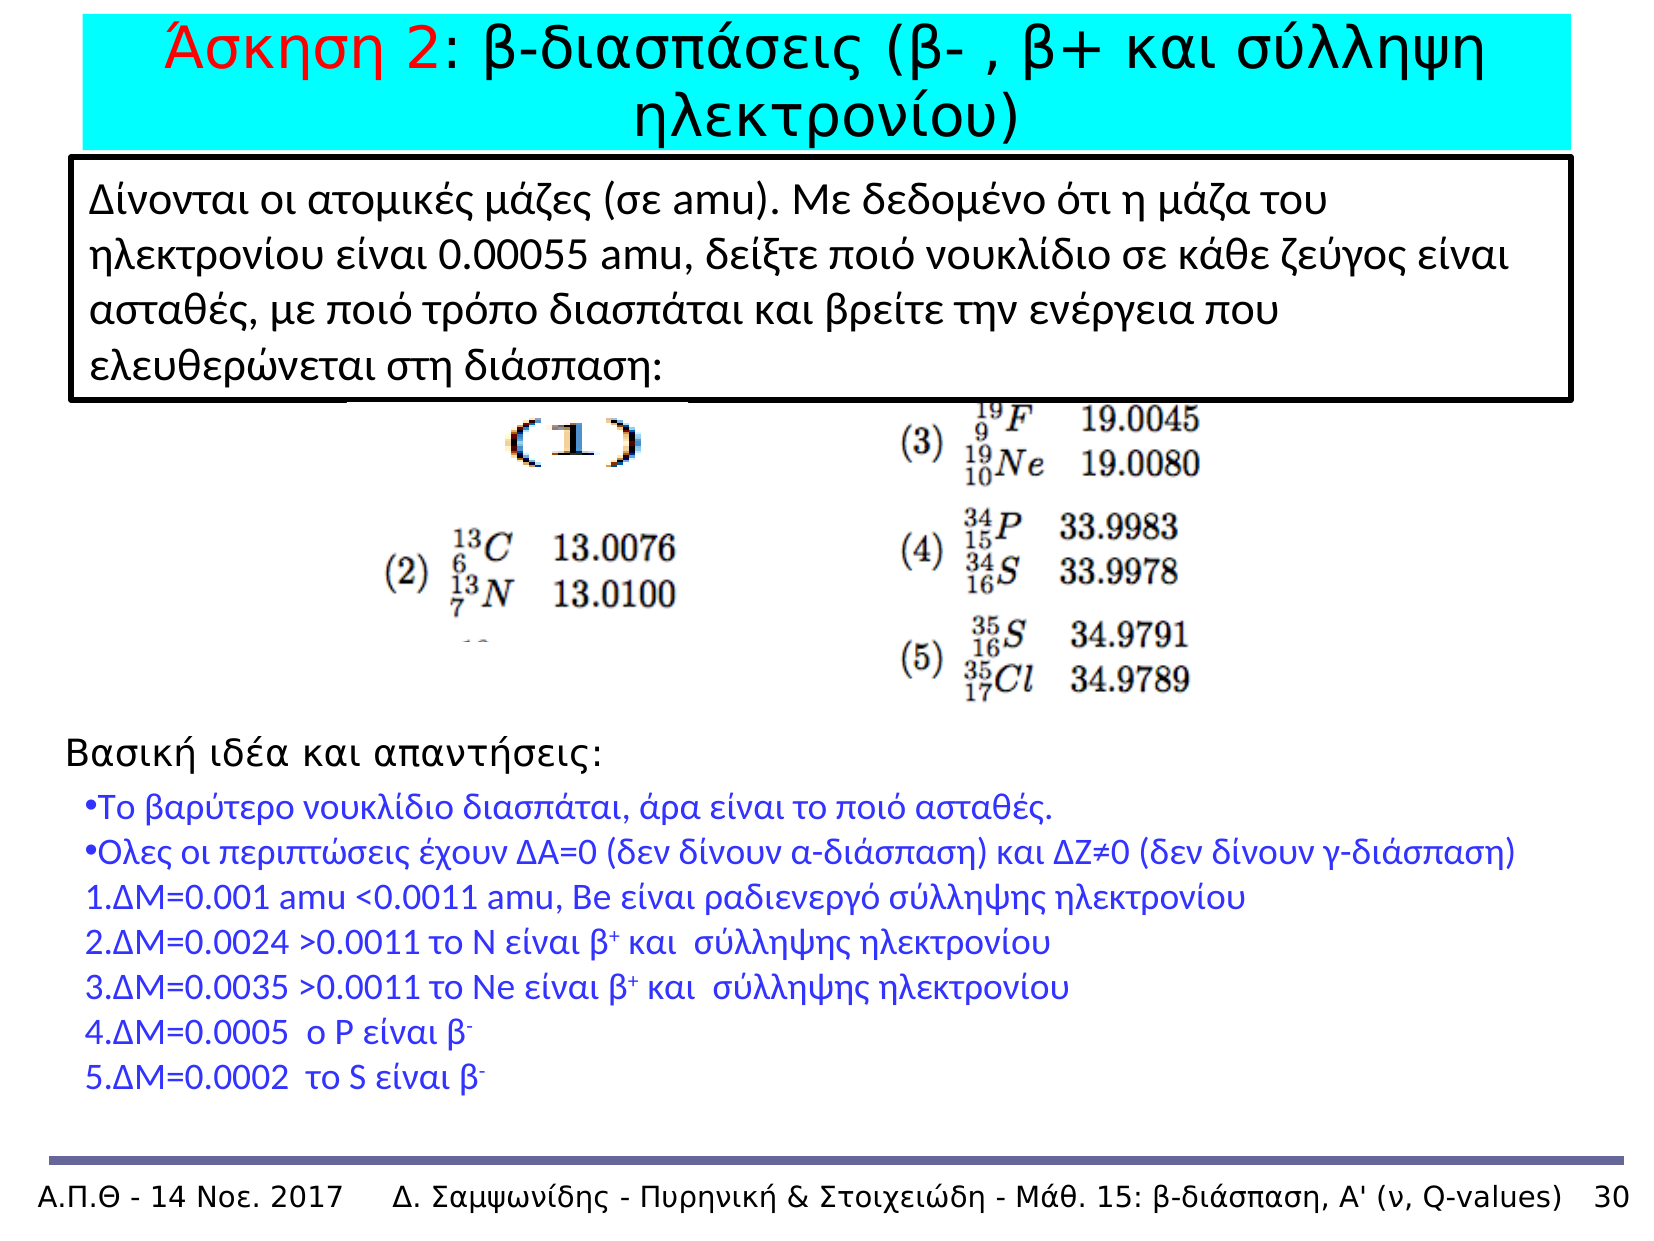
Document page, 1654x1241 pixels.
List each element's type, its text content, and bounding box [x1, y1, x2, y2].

picture [346, 402, 733, 642]
text_box Το βαρύτερο νουκλίδιο διασπάται, άρα είναι το ποιό ασταθές. Ολες οι περιπτώσεις έχουν ΔΑ=0 (δεν δίνουν α-διάσπαση) και ΔΖ≠0 (δεν δίνουν γ-διάσπαση) ΔΜ=0.001 amu <0.0011 amu, Be είναι ραδιενεργό σύλληψης ηλεκτρονίου ΔΜ=0.0024 >0.0011 το Ν είναι β+ και σύλληψης ηλεκτρονίου ΔΜ=0.0035 >0.0011 το Νe είναι β+ και σύλληψης ηλεκτρονίου ΔΜ=0.0005 ο P είναι β- ΔΜ=0.0002 το S είναι β- [69, 774, 1612, 1106]
picture [874, 400, 1238, 718]
title Άσκηση 2: β-διασπάσεις (β- , β+ και σύλληψη ηλεκτρονίου) [82, 13, 1571, 151]
text_box Δίνονται οι ατομικές μάζες (σε amu). Με δεδομένο ότι η μάζα του ηλεκτρονίου είναι 0.00055 amu, δείξτε ποιό νουκλίδιο σε κάθε ζεύγος είναι ασταθές, με ποιό τρόπο διασπάται και βρείτε την ενέργεια που ελευθερώνεται στη διάσπαση: [71, 157, 1571, 400]
text_box Βασική ιδέα και απαντήσεις: [49, 724, 620, 784]
